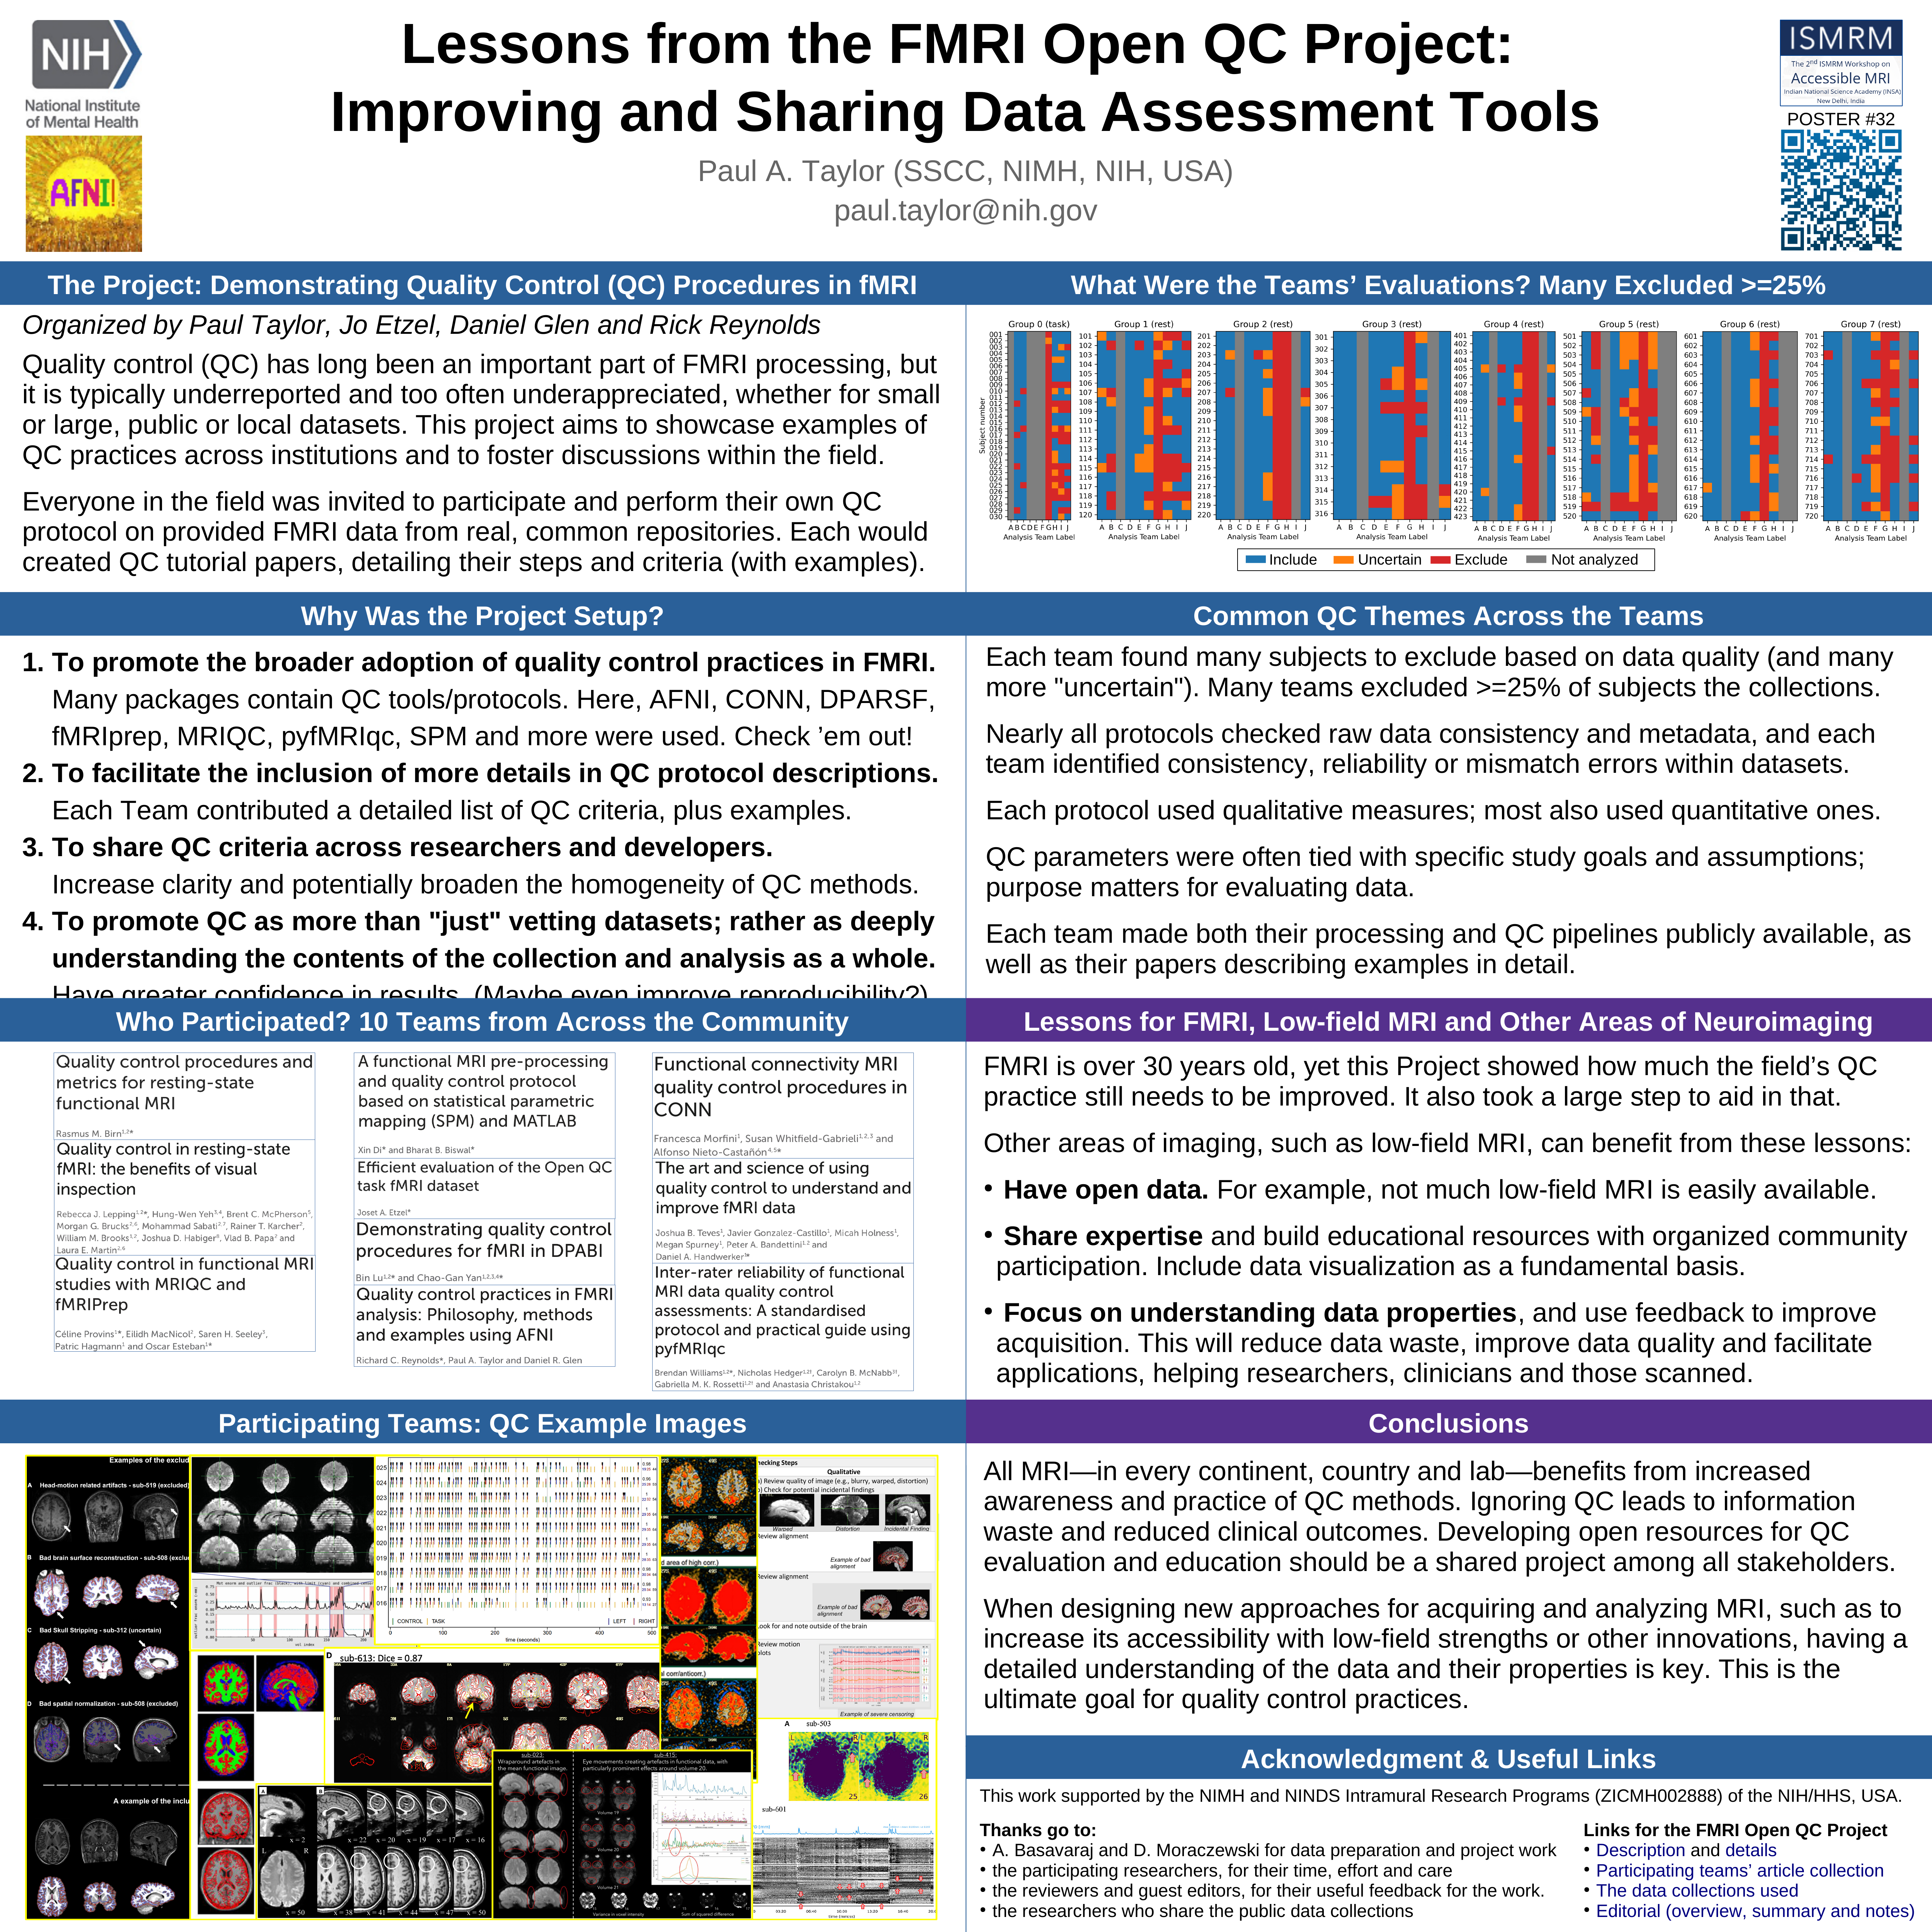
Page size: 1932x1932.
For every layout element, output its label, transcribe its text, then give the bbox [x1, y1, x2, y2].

text_box Conclusions [966, 1400, 1932, 1443]
picture [661, 1457, 756, 1782]
picture [1243, 554, 1267, 566]
picture [1684, 321, 1798, 542]
picture [1523, 553, 1547, 566]
text_box What Were the Teams’ Evaluations? Many Excluded >=25% [966, 261, 1932, 305]
picture [1315, 321, 1556, 542]
text_box Links for the FMRI Open QC Project Description and details Participating teams’ article collection The data collections used Editorial (overview, summary and notes) [1578, 1817, 1930, 1924]
text_box To promote the broader adoption of quality control practices in FMRI. Many packages contain QC tools/protocols. Here, AFNI, CONN, DPARSF, fMRIprep, MRIQC, pyfMRIqc, SPM and more were used. Check ’em out! To facilitate the inclusion of more details in QC protocol descriptions. Each Team contributed a detailed list of QC criteria, plus examples. To share QC criteria across researchers and developers. Increase clarity and potentially broaden the homogeneity of QC methods. To promote QC as more than "just" vetting datasets; rather as deeply understanding the contents of the collection and analysis as a whole. Have greater confidence in results. (Maybe even improve reproducibility?) [17, 637, 956, 983]
text_box [1237, 548, 1264, 571]
text_box Exclude [1449, 548, 1521, 571]
text_box All MRI—in every continent, country and lab—benefits from increased awareness and practice of QC methods. Ignoring QC leads to information waste and reduced clinical outcomes. Developing open resources for QC evaluation and education should be a shared project among all stakeholders. When designing new approaches for acquiring and analyzing MRI, such as to increase its accessibility with low-field strengths or other innovations, having a detailed understanding of the data and their properties is key. This is the ultimate goal for quality control practices. [978, 1453, 1916, 1717]
text_box FMRI is over 30 years old, yet this Project showed how much the field’s QC practice still needs to be improved. It also took a large step to aid in that. Other areas of imaging, such as low-field MRI, can benefit from these lessons: Have open data. For example, not much low-field MRI is easily available. Share expertise and build educational resources with organized community participation. Include data visualization as a fundamental basis. Focus on understanding data properties, and use feedback to improve acquisition. This will reduce data waste, improve data quality and facilitate applications, helping researchers, clinicians and those scanned. [978, 1048, 1932, 1391]
picture [325, 1648, 659, 1784]
text_box This work supported by the NIMH and NINDS Intramural Research Programs (ZICMH002888) of the NIH/HHS, USA. [974, 1783, 1927, 1809]
picture [1782, 56, 1901, 106]
picture [1563, 321, 1677, 542]
picture [1780, 129, 1902, 252]
picture [375, 1457, 659, 1644]
text_box [1336, 566, 1352, 571]
picture [27, 1457, 189, 1919]
picture [753, 1719, 936, 1919]
text_box [1439, 565, 1449, 571]
picture [758, 1457, 937, 1718]
picture [1079, 321, 1191, 541]
text_box [1646, 548, 1655, 571]
text_box Lessons for FMRI, Low-field MRI and Other Areas of Neuroimaging [966, 998, 1932, 1042]
picture [652, 1053, 914, 1391]
text_box Common QC Themes Across the Teams [966, 592, 1932, 636]
text_box Uncertain [1352, 548, 1439, 571]
picture [1428, 554, 1452, 565]
text_box [1336, 548, 1352, 553]
picture [257, 1785, 492, 1919]
text_box [1439, 548, 1449, 554]
picture [26, 20, 142, 128]
picture [191, 1652, 324, 1919]
text_box Each team found many subjects to exclude based on data quality (and many more "uncertain"). Many teams excluded >=25% of subjects the collections. Nearly all protocols checked raw data consistency and metadata, and each team identified consistency, reliability or mismatch errors within datasets. Each protocol used qualitative measures; most also used quantitative ones. QC parameters were often tied with specific study goals and assumptions; purpose matters for evaluating data. Each team made both their processing and QC pipelines publicly available, as well as their papers describing examples in detail. [980, 639, 1932, 982]
text_box Why Was the Project Setup? [0, 592, 966, 636]
text_box POSTER #32 [1782, 107, 1901, 129]
text_box The Project: Demonstrating Quality Control (QC) Procedures in fMRI [0, 261, 966, 305]
text_box Participating Teams: QC Example Images [0, 1400, 966, 1443]
picture [354, 1053, 615, 1367]
picture [1805, 321, 1919, 542]
text_box [1521, 548, 1546, 571]
text_box Not analyzed [1546, 548, 1646, 571]
picture [1331, 553, 1355, 566]
text_box Acknowledgment & Useful Links [966, 1735, 1932, 1779]
picture [1781, 20, 1902, 55]
picture [1198, 321, 1311, 541]
picture [191, 1457, 418, 1649]
picture [979, 321, 1074, 541]
picture [54, 1053, 316, 1352]
text_box Include [1264, 548, 1336, 571]
text_box Thanks go to: A. Basavaraj and D. Moraczewski for data preparation and project work the participating researchers, for their time, effort and care the reviewers and guest editors, for their useful feedback for the work. the researchers who share the public data collections [974, 1817, 1567, 1924]
picture [26, 136, 142, 252]
text_box Who Participated? 10 Teams from Across the Community [0, 998, 966, 1042]
text_box Organized by Paul Taylor, Jo Etzel, Daniel Glen and Rick Reynolds Quality control (QC) has long been an important part of FMRI processing, but it is typically underreported and too often underappreciated, whether for small or large, public or local datasets. This project aims to showcase examples of QC practices across institutions and to foster discussions within the field. Everyone in the field was invited to participate and perform their own QC protocol on provided FMRI data from real, common repositories. Each would created QC tutorial papers, detailing their steps and criteria (with examples). [17, 305, 953, 580]
picture [493, 1751, 751, 1919]
